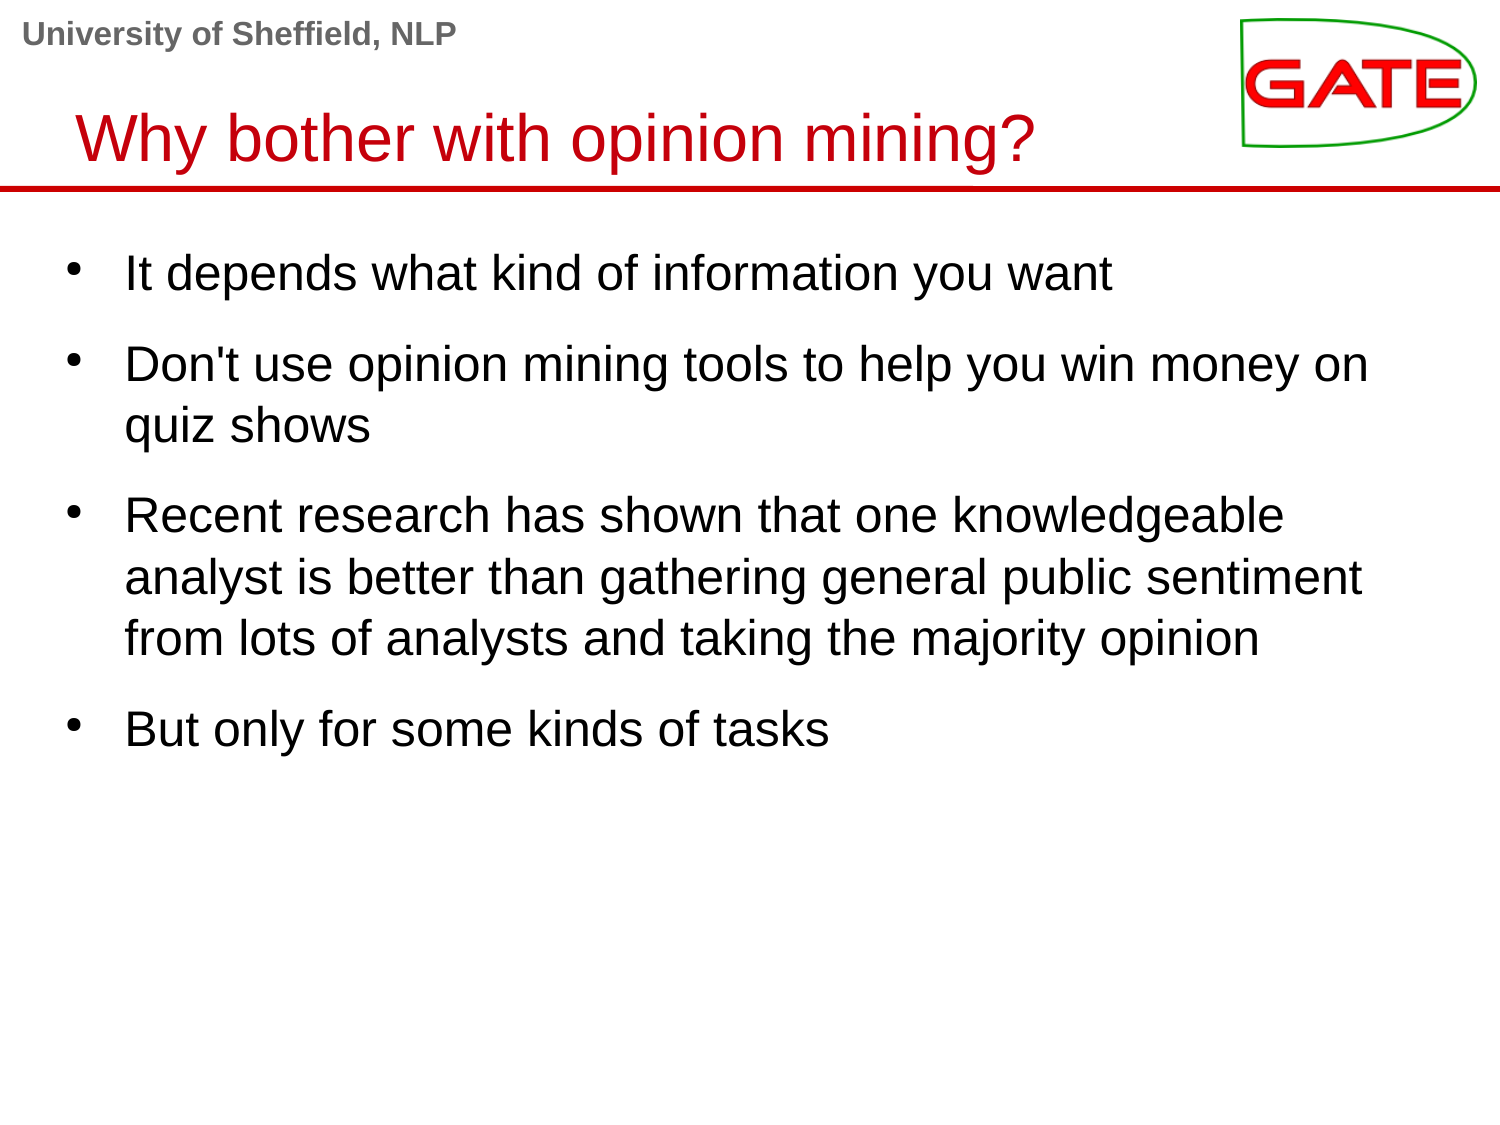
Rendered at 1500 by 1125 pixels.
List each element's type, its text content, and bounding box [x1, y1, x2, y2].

list It depends what kind of information you want Don't use opinion mining tools to help you win money on quiz shows Recent research has shown that one knowledgeable analyst is better than gathering general public sentiment from lots of analysts and taking the majority opinion But only for some kinds of tasks [65, 238, 1416, 982]
title Why bother with opinion mining? [75, 44, 1425, 233]
picture [1240, 18, 1477, 148]
